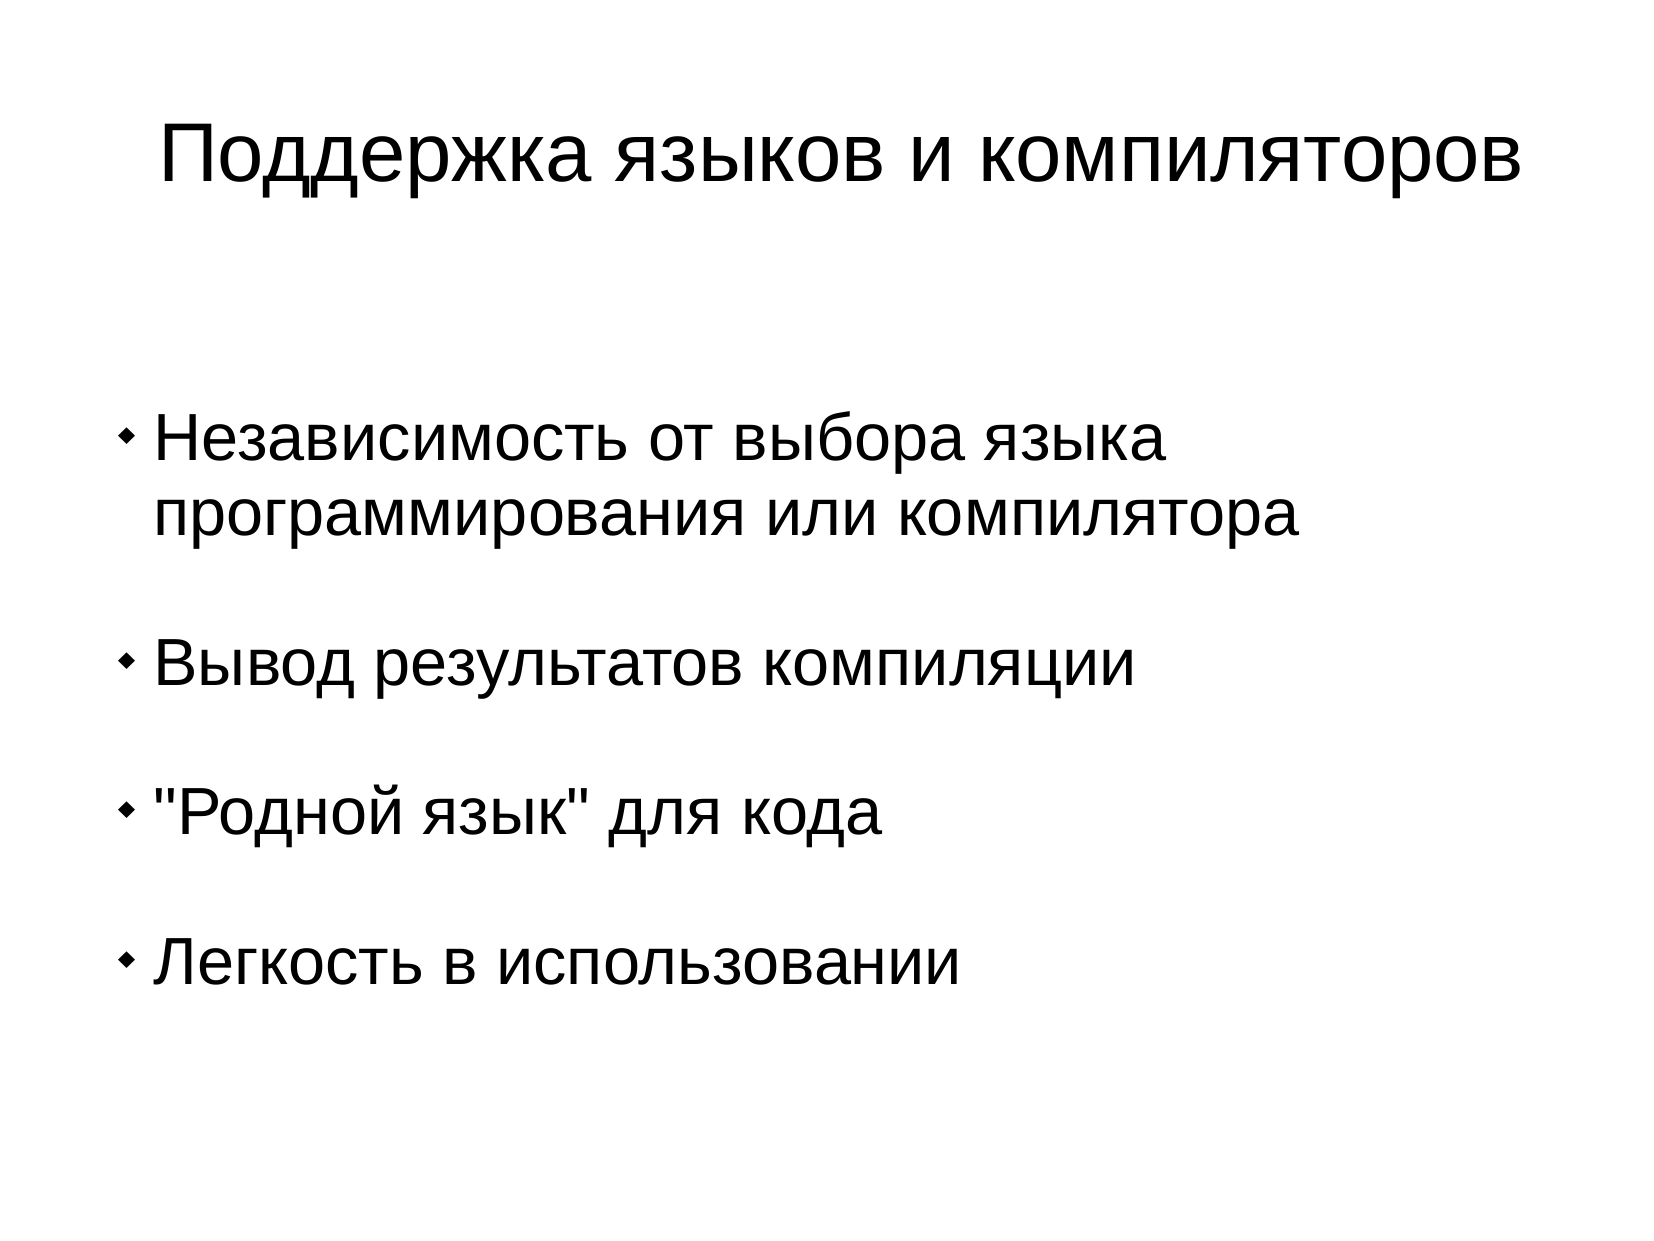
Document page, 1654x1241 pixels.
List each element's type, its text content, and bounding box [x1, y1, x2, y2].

title Поддержка языков и компиляторов [82, 56, 1571, 250]
subtitle Независимость от выбора языка программирования или компилятора Вывод результатов компиляции "Родной язык" для кода Легкость в использовании [82, 297, 1571, 1102]
